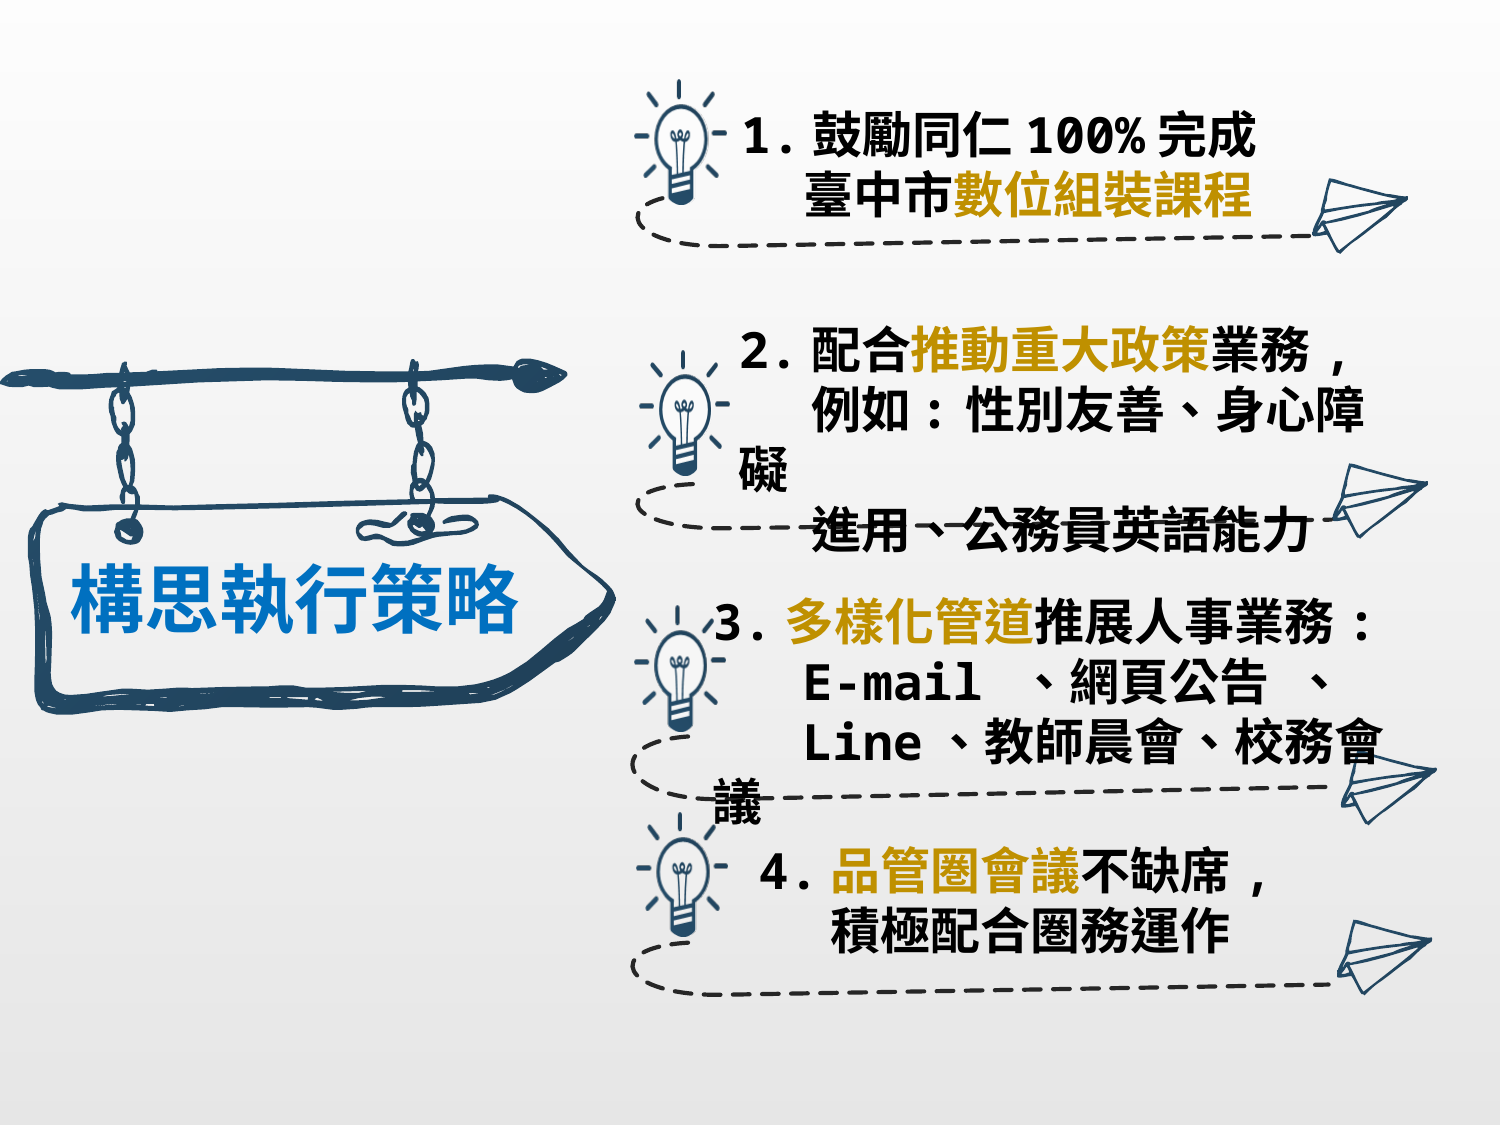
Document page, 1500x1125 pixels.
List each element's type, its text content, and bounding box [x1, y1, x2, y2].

text_box [0, 358, 616, 715]
text_box 構思執行策略 [55, 544, 561, 651]
text_box [1312, 186, 1409, 254]
text_box 2.配合推動重大政策業務, 例如:性別友善、身心障礙 進用、公務員英語能力 [724, 310, 1381, 567]
picture [634, 79, 727, 205]
text_box 4.品管圏會議不缺席, 積極配合圏務運作 [743, 831, 1328, 967]
picture [639, 350, 730, 477]
text_box [1337, 919, 1433, 996]
picture [636, 812, 728, 937]
text_box 1.鼓勵同仁100%完成 臺中市數位組裝課程 [726, 96, 1358, 232]
text_box [1381, 472, 1429, 522]
text_box 3.多樣化管道推展人事業務: E-mail 、網頁公告 、 Line、教師晨會、校務會議 [697, 582, 1407, 839]
picture [634, 605, 726, 733]
text_box [1407, 763, 1438, 795]
